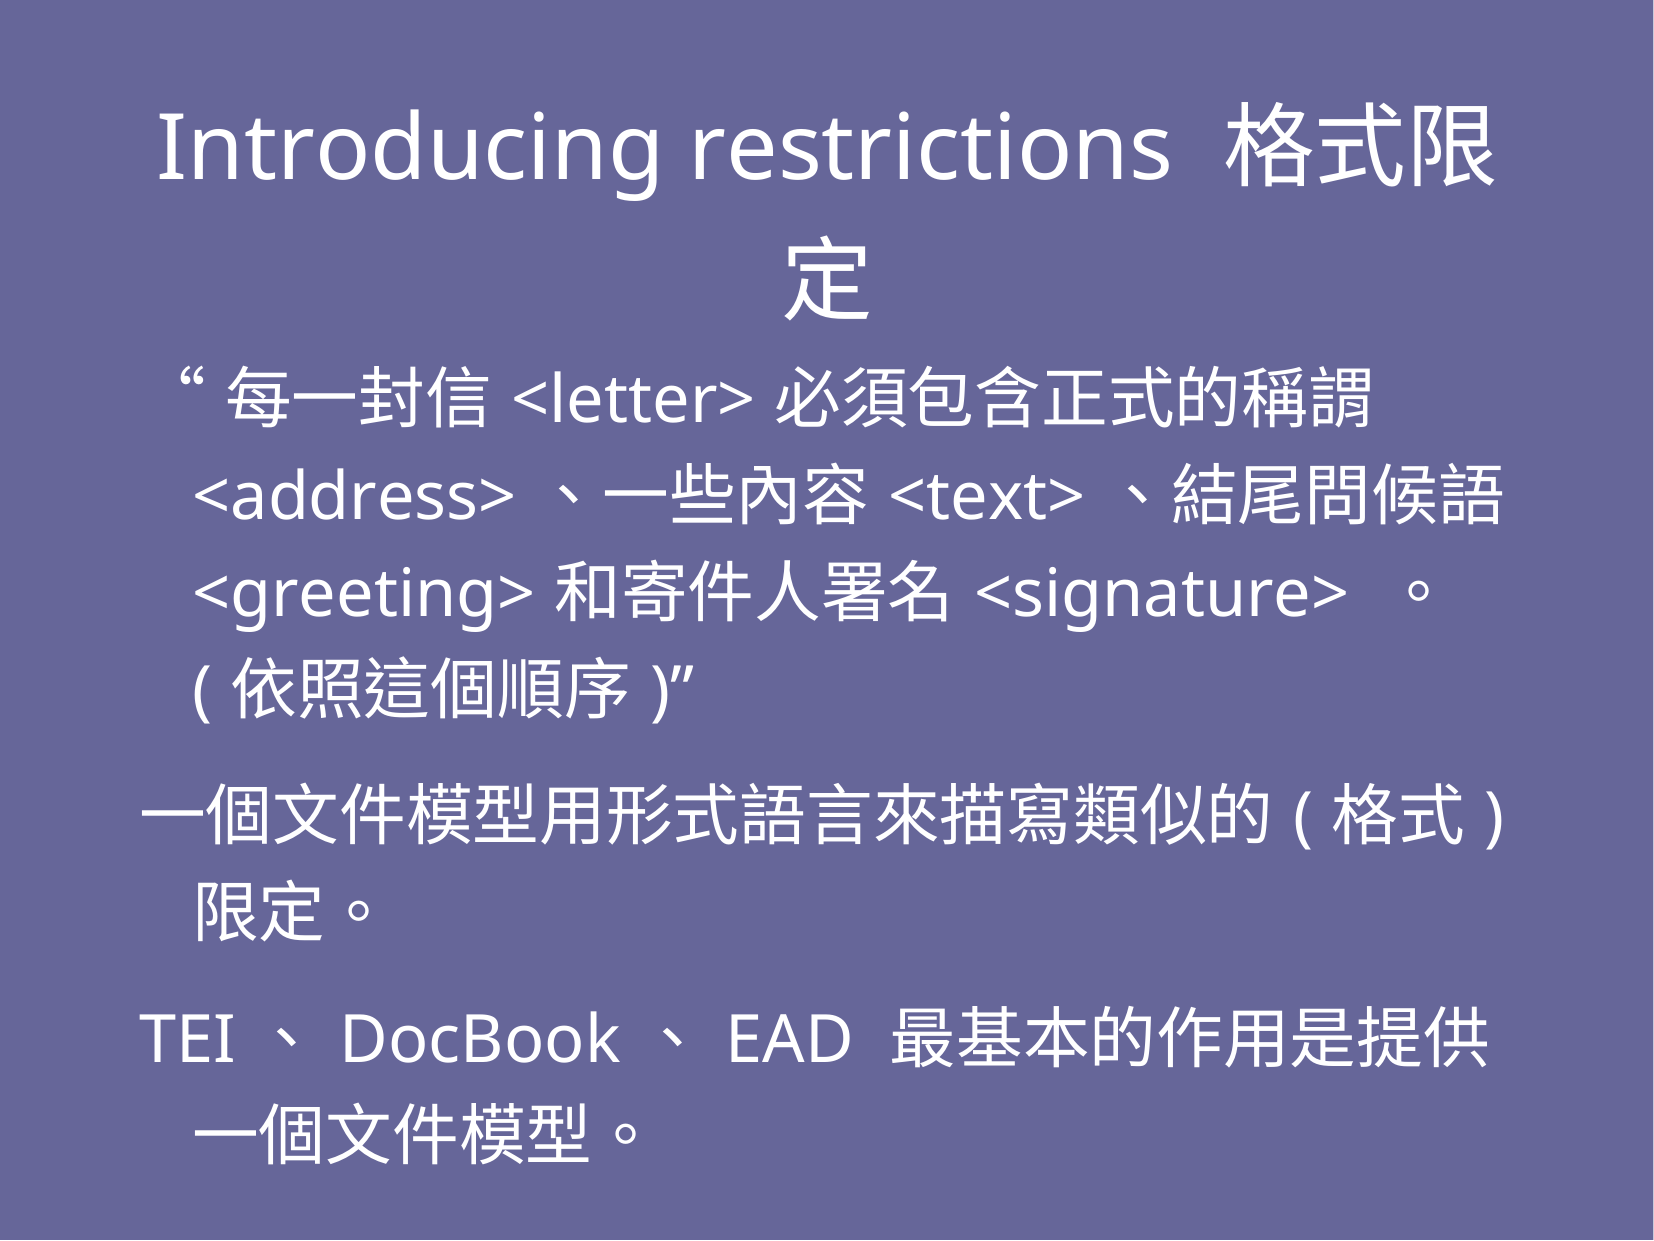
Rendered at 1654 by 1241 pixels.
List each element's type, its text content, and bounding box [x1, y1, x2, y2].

list “每一封信<letter>必須包含正式的稱謂<address>、一些內容<text>、結尾問候語<greeting>和寄件人署名<signature> 。 (依照這個順序)” 一個文件模型用形式語言來描寫類似的(格式)限定。 TEI、DocBook、EAD 最基本的作用是提供一個文件模型。 [121, 344, 1534, 1237]
title Introducing restrictions 格式限定 [121, 102, 1534, 310]
